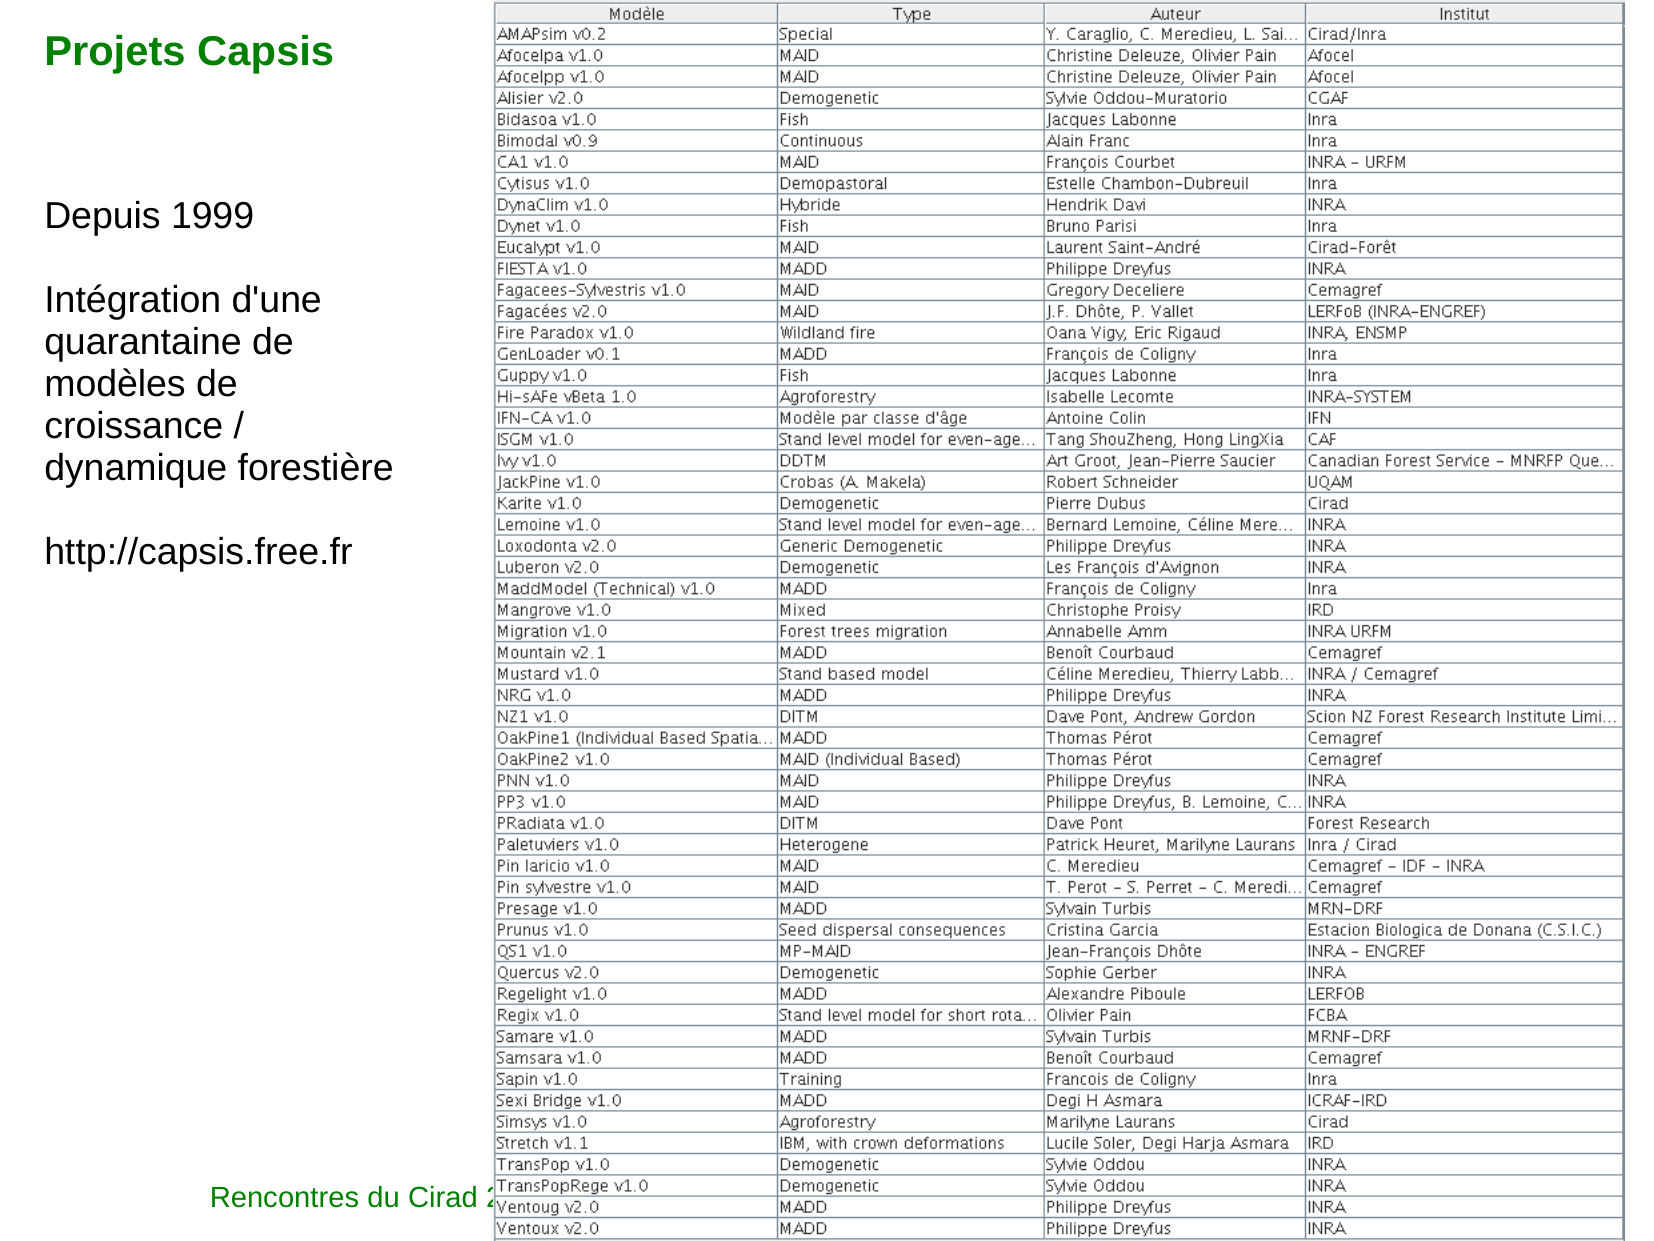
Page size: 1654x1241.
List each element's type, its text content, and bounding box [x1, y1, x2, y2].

text_box Depuis 1999 Intégration d'une quarantaine de modèles de croissance / dynamique forestière http://capsis.free.fr [29, 186, 414, 621]
picture [493, 0, 1625, 1241]
text_box Projets Capsis [29, 19, 493, 89]
